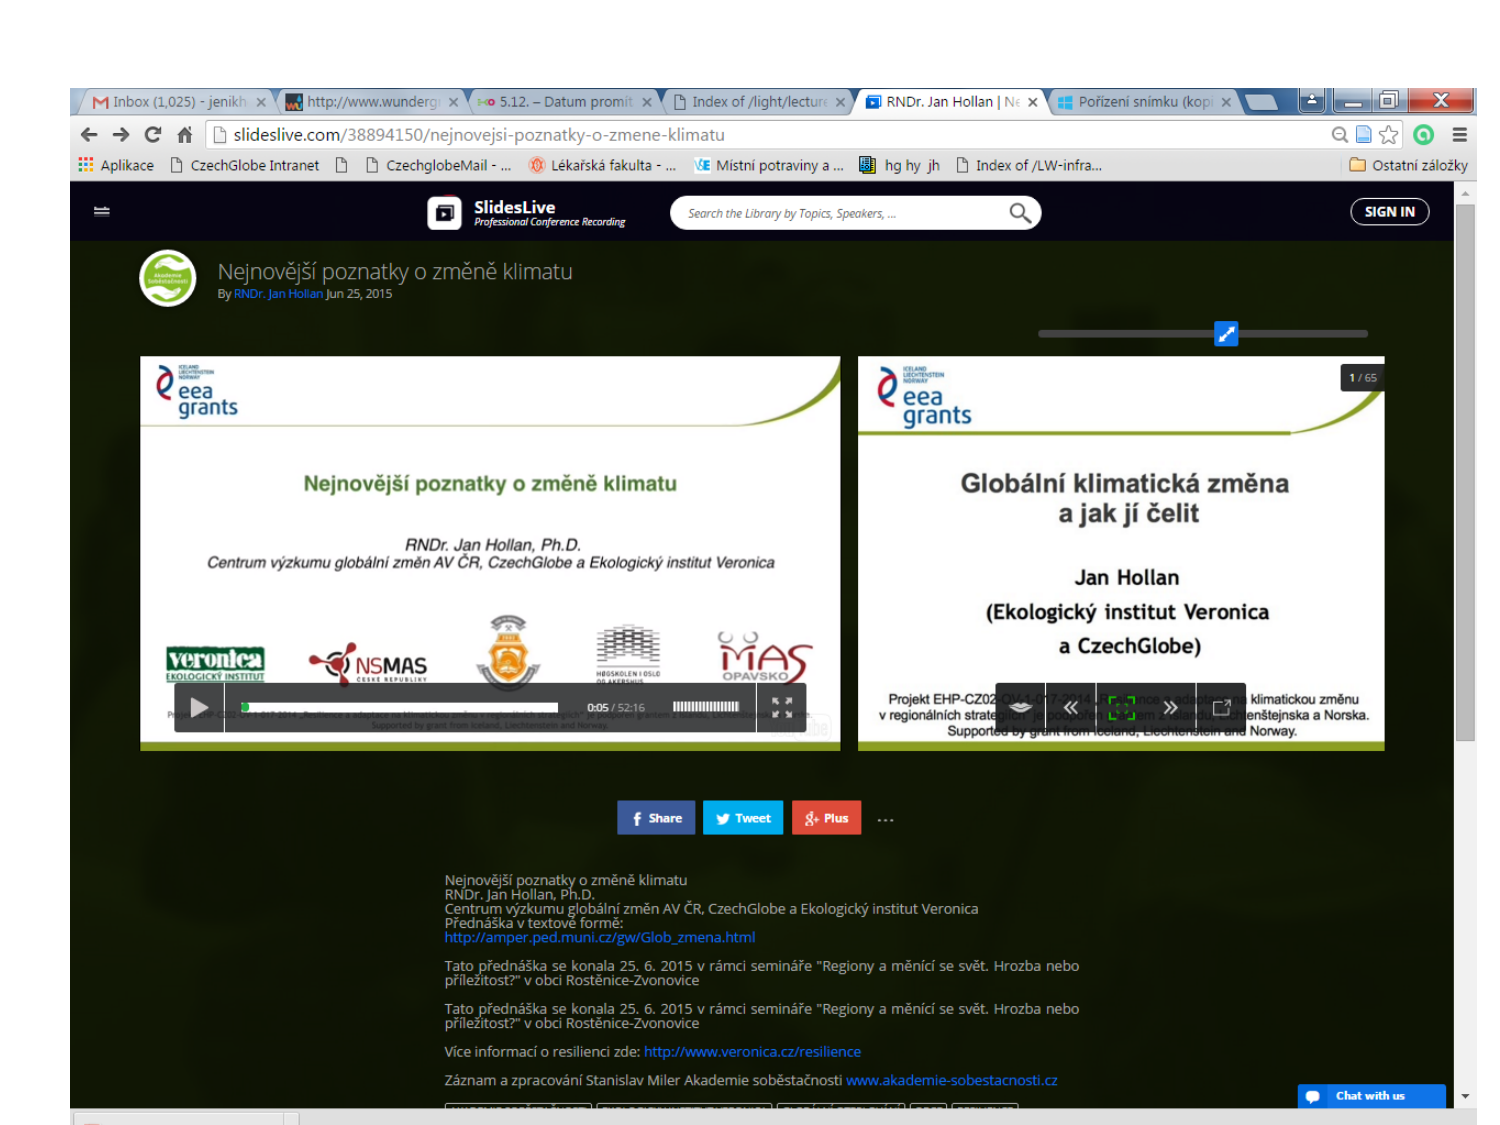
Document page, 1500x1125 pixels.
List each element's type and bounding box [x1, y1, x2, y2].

picture [70, 88, 1477, 1125]
